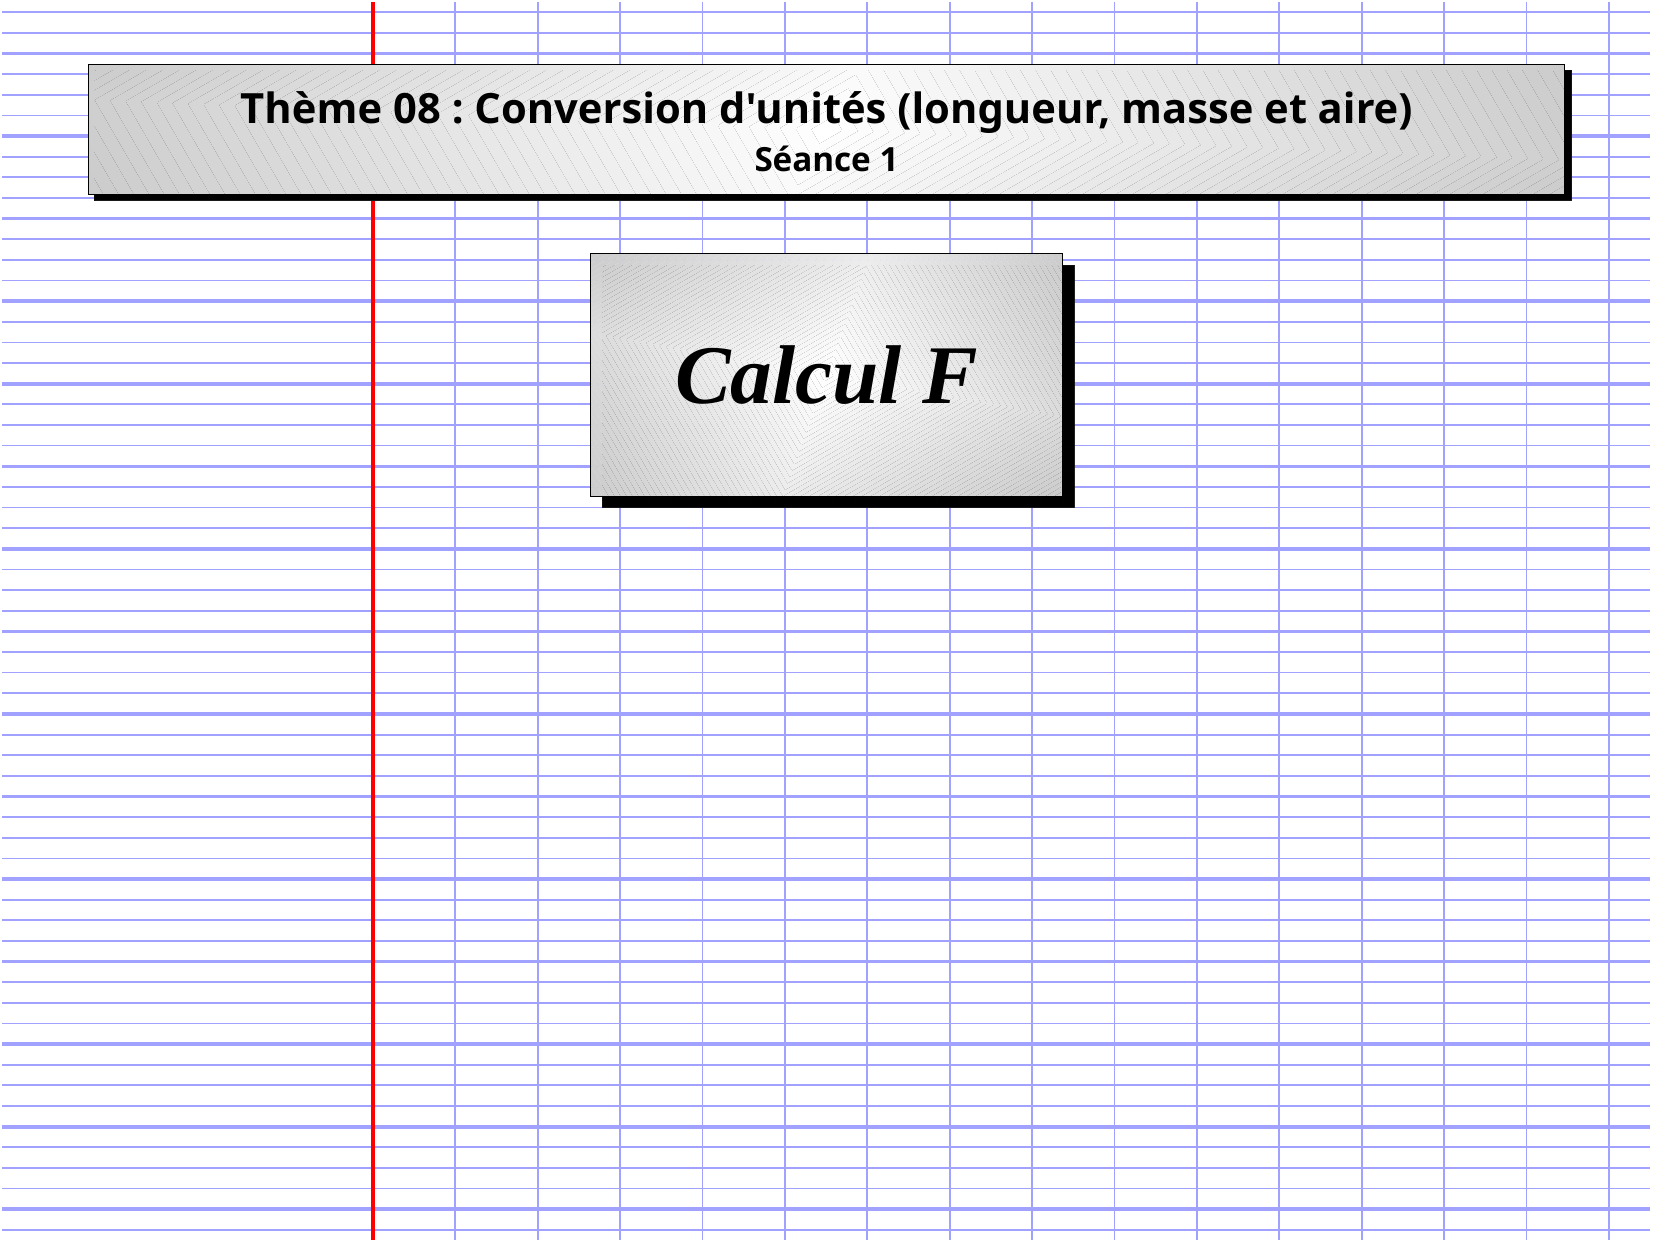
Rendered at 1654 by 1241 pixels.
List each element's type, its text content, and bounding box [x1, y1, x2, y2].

text_box Calcul F [590, 253, 1063, 497]
picture [0, 0, 1654, 1241]
text_box Thème 08 : Conversion d'unités (longueur, masse et aire) Séance 1 [88, 64, 1565, 195]
